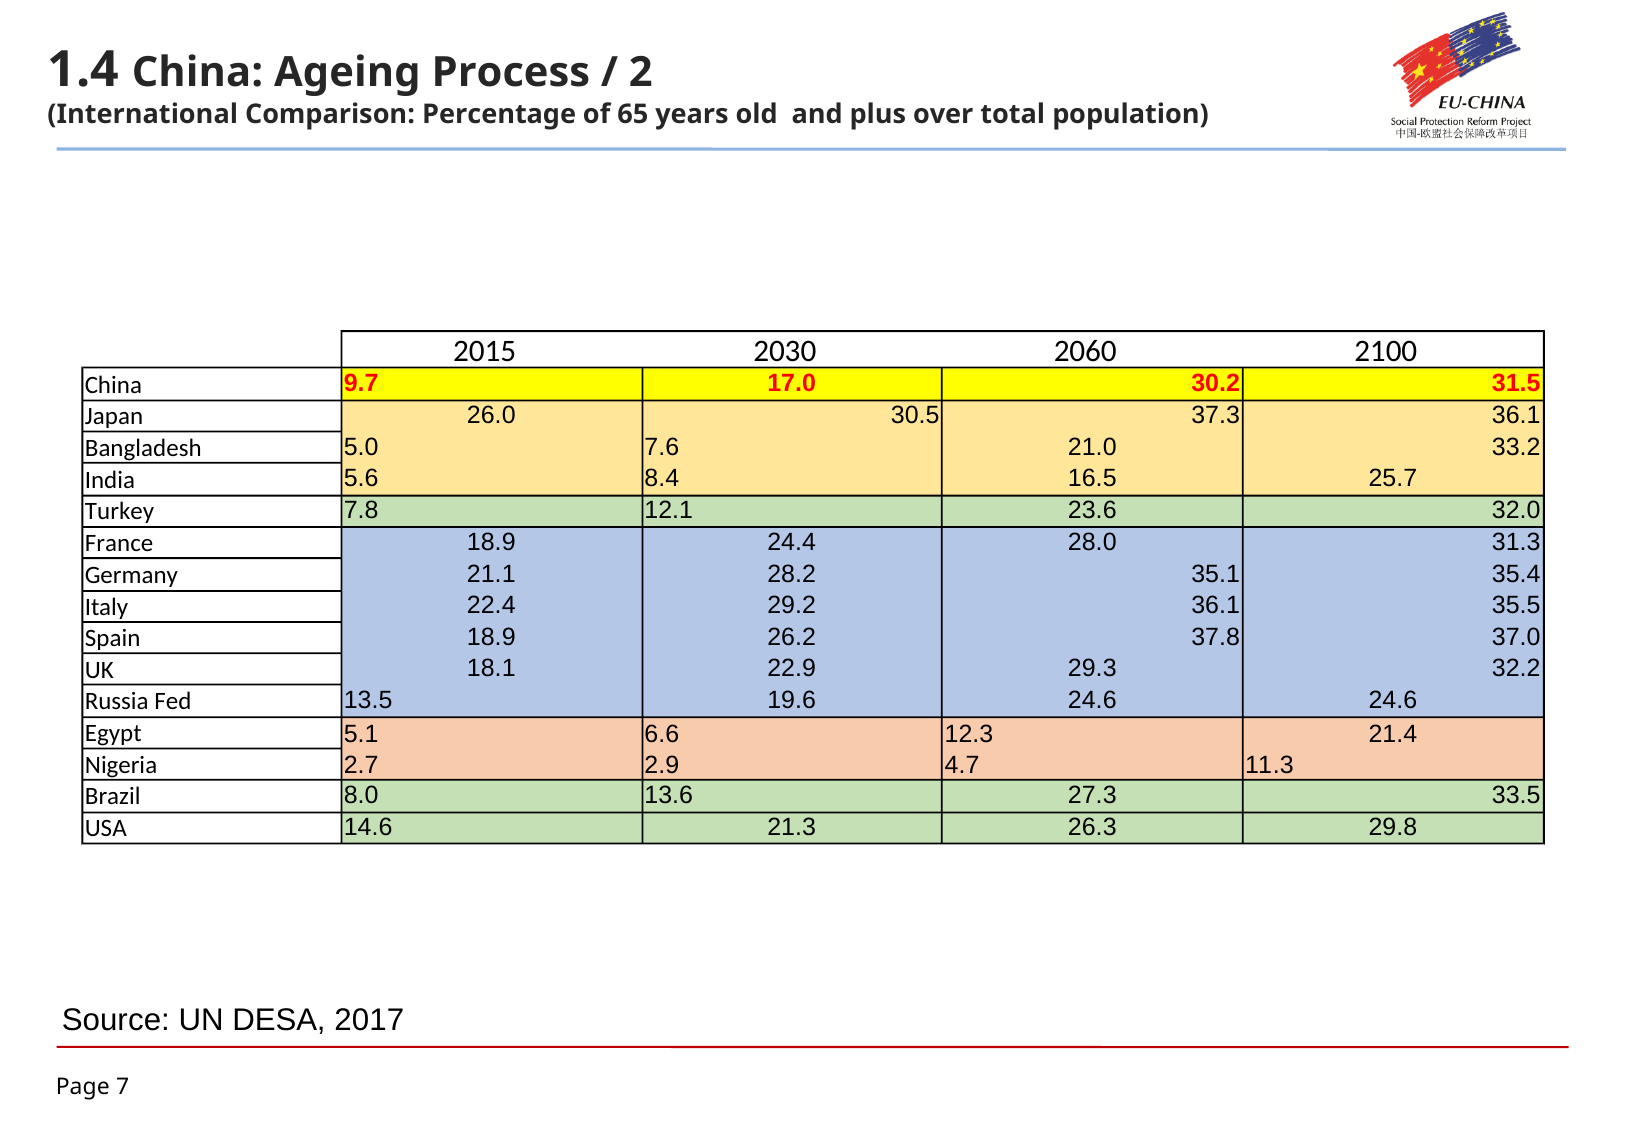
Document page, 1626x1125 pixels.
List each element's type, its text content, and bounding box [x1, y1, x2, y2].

text_box Nigeria [84, 749, 177, 780]
text_box 2.7 [343, 749, 380, 779]
text_box Turkey [84, 496, 168, 527]
text_box USA [84, 812, 138, 843]
text_box 2060 [1053, 331, 1131, 368]
text_box 13.5 [343, 684, 394, 714]
text_box France [84, 527, 171, 558]
text_box 24.6 [1067, 684, 1118, 714]
text_box Source: UN DESA, 2017 [47, 992, 496, 1045]
text_box Egypt [84, 717, 159, 748]
text_box Russia Fed [84, 685, 221, 716]
text_box China [84, 369, 167, 400]
text_box 1.4 China: Ageing Process / 2 (International Comparison: Percentage of 65 years old and plus over total population) [32, 28, 1406, 135]
text_box 24.6 [1368, 684, 1419, 714]
text_box 5.1 [343, 718, 380, 748]
text_box 27.3 [1067, 779, 1118, 809]
text_box 24.4 [767, 526, 818, 556]
text_box 2.9 [644, 749, 681, 779]
text_box 36.1 [1491, 399, 1542, 429]
picture [1386, 0, 1536, 147]
text_box 21.4 [1368, 718, 1419, 748]
text_box 29.3 [1067, 652, 1118, 682]
text_box 11.3 [1245, 749, 1293, 779]
text_box 32.2 [1491, 652, 1542, 682]
text_box 33.2 [1491, 431, 1542, 461]
text_box 8.0 [343, 779, 380, 809]
text_box 21.3 [767, 811, 818, 841]
text_box 31.5 [1491, 367, 1542, 397]
text_box 37.8 [1191, 621, 1242, 651]
text_box Japan [84, 400, 157, 431]
text_box 26.2 [767, 621, 818, 651]
text_box 21.1 [466, 558, 517, 588]
text_box 18.9 [466, 621, 517, 651]
text_box 18.1 [466, 652, 517, 682]
text_box 22.9 [767, 652, 818, 682]
text_box 31.3 [1491, 526, 1542, 556]
text_box 35.5 [1491, 589, 1542, 619]
text_box 18.9 [466, 526, 517, 556]
text_box [81, 330, 1545, 845]
text_box 35.4 [1491, 558, 1542, 588]
text_box 16.5 [1067, 462, 1118, 492]
text_box 23.6 [1067, 494, 1118, 524]
text_box 12.1 [644, 494, 695, 524]
text_box 32.0 [1491, 494, 1542, 524]
text_box Germany [84, 559, 211, 590]
text_box 21.0 [1067, 431, 1118, 461]
text_box 35.1 [1191, 558, 1242, 588]
text_box 2030 [753, 331, 831, 368]
text_box 22.4 [466, 589, 517, 619]
text_box 37.0 [1491, 621, 1542, 651]
text_box 6.6 [644, 718, 681, 748]
text_box 8.4 [644, 462, 681, 492]
text_box 26.0 [466, 399, 517, 429]
text_box 9.7 [343, 367, 380, 397]
text_box Spain [84, 622, 157, 653]
text_box 25.7 [1368, 462, 1419, 492]
text_box Brazil [84, 781, 157, 812]
text_box 29.8 [1368, 811, 1419, 841]
text_box 2100 [1354, 331, 1432, 368]
text_box 19.6 [767, 684, 818, 714]
text_box 17.0 [767, 367, 818, 397]
text_box 7.6 [644, 431, 681, 461]
text_box 12.3 [944, 718, 995, 748]
text_box 5.0 [343, 431, 380, 461]
text_box UK [84, 654, 121, 685]
text_box 7.8 [343, 494, 380, 524]
text_box 36.1 [1191, 589, 1242, 619]
text_box 30.2 [1191, 367, 1242, 397]
text_box 30.5 [890, 399, 941, 429]
text_box 28.2 [767, 558, 818, 588]
text_box India [84, 464, 148, 495]
text_box 37.3 [1191, 399, 1242, 429]
text_box 14.6 [343, 811, 394, 841]
text_box 5.6 [343, 462, 380, 492]
text_box 29.2 [767, 589, 818, 619]
text_box 2015 [453, 331, 531, 368]
text_box 13.6 [644, 779, 695, 809]
text_box 26.3 [1067, 811, 1118, 841]
text_box Italy [84, 591, 141, 622]
text_box 28.0 [1067, 526, 1118, 556]
text_box 4.7 [944, 749, 981, 779]
text_box 33.5 [1491, 779, 1542, 809]
text_box Bangladesh [84, 432, 235, 463]
